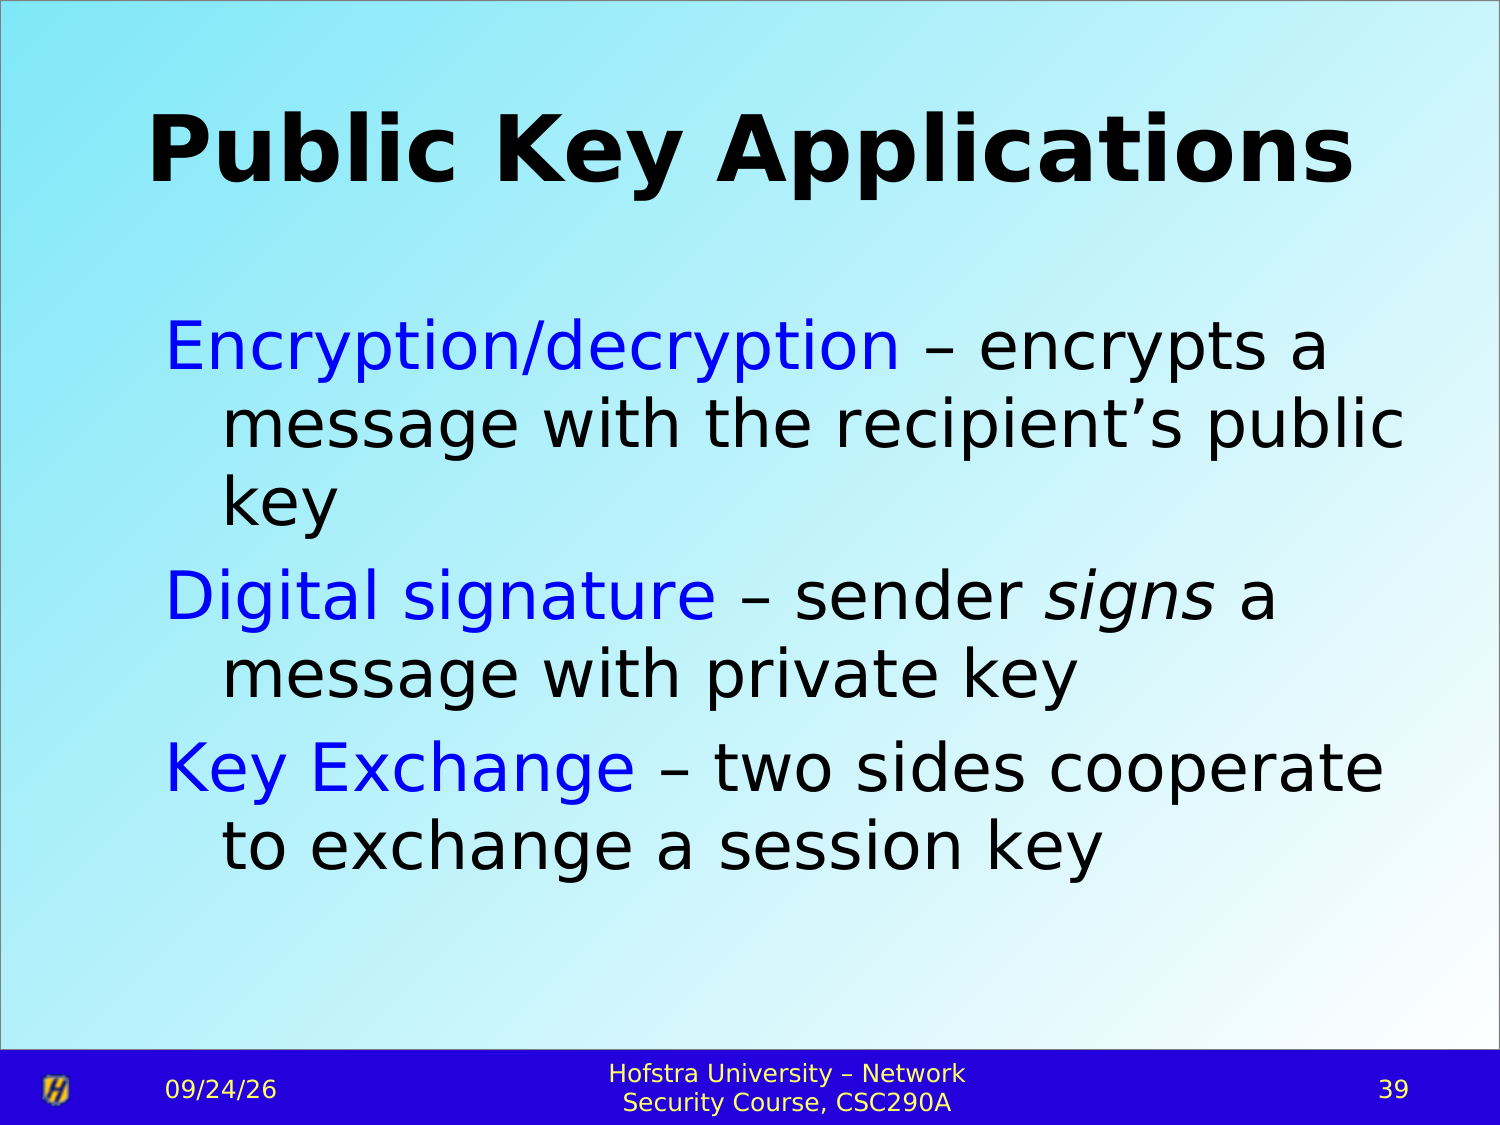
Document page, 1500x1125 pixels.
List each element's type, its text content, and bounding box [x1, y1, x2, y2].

picture [37, 1072, 76, 1110]
list Encryption/decryption – encrypts a message with the recipient’s public key Digital signature – sender signs a message with private key Key Exchange – two sides cooperate to exchange a session key [150, 299, 1426, 976]
title Public Key Applications [112, 85, 1391, 212]
